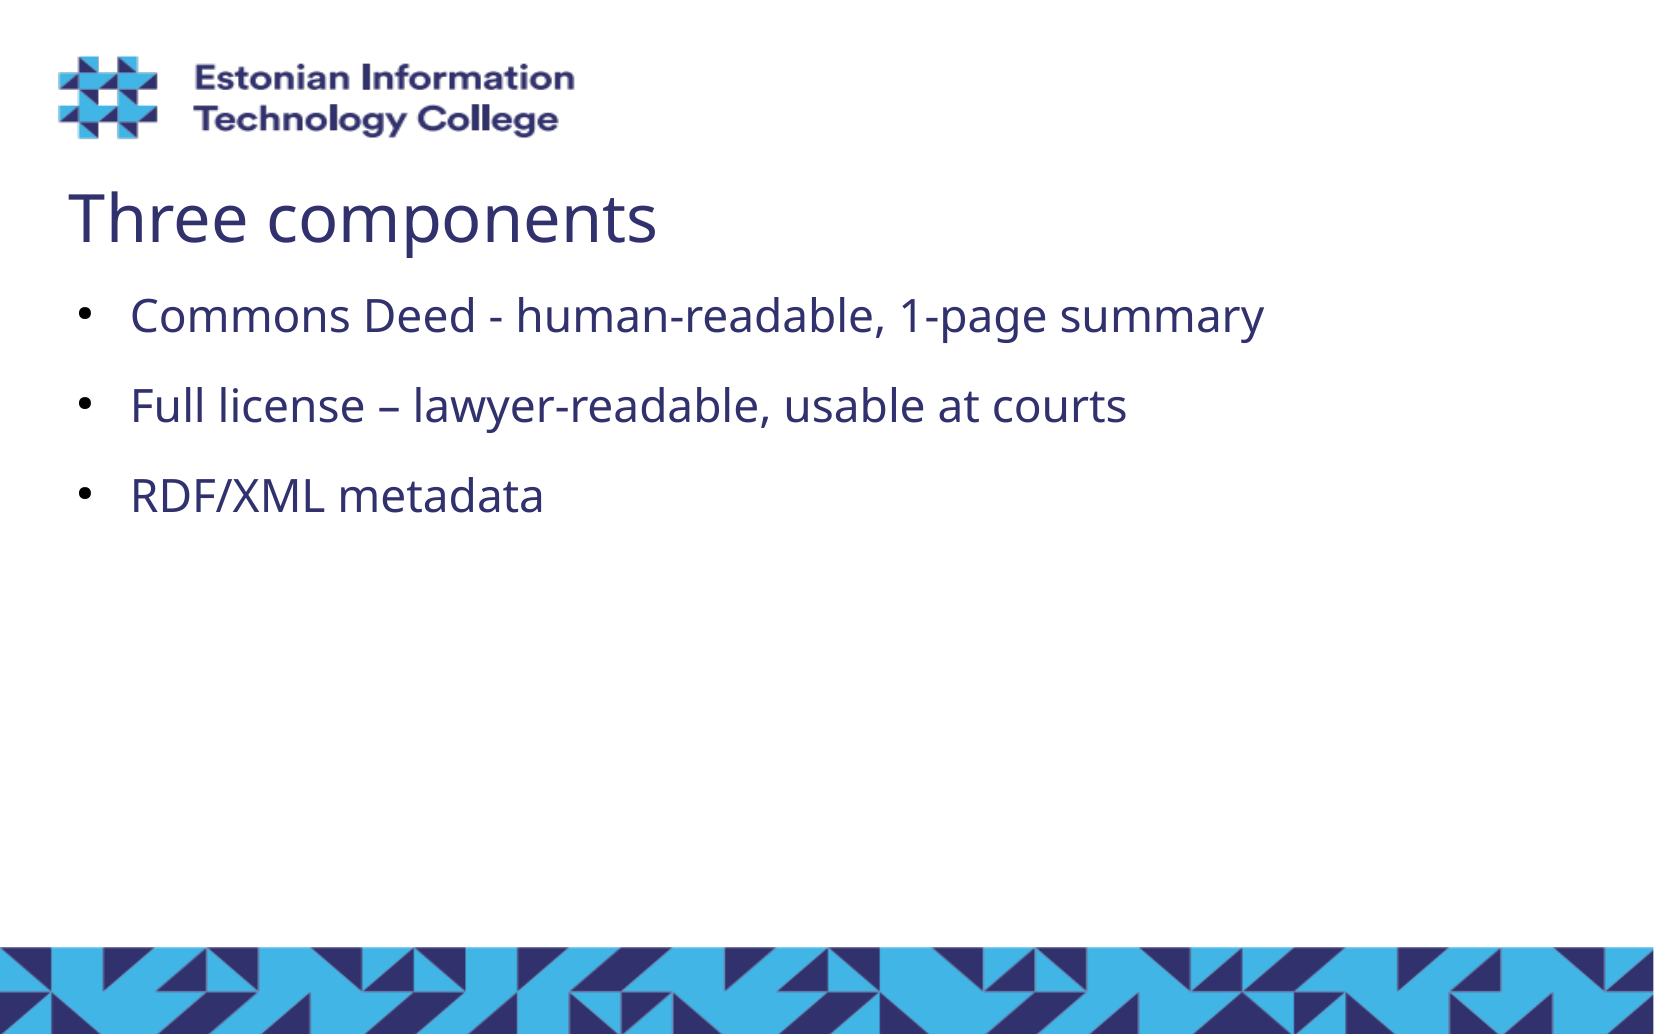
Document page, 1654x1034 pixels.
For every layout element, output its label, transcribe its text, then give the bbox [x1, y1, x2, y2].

title Three components [68, 147, 1536, 283]
list Commons Deed - human-readable, 1-page summary Full license – lawyer-readable, usable at courts RDF/XML metadata [59, 283, 1595, 936]
